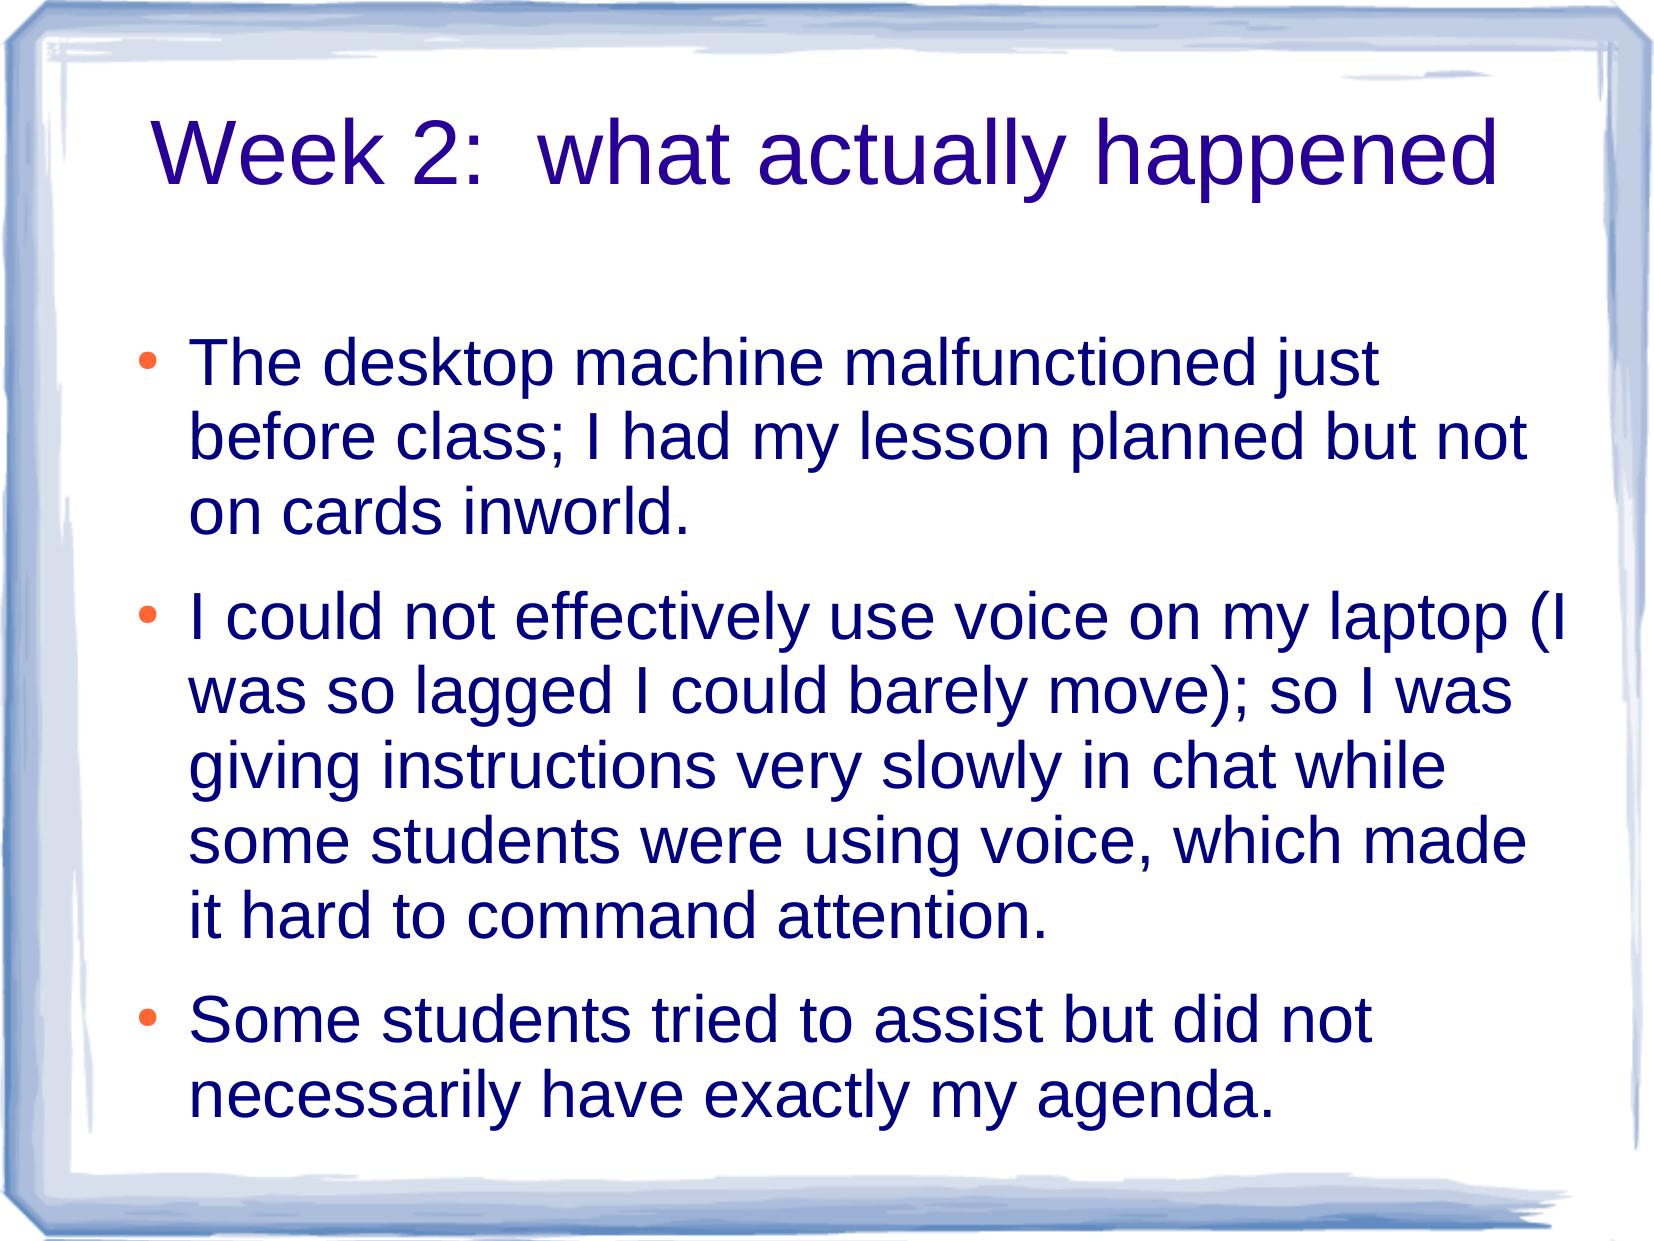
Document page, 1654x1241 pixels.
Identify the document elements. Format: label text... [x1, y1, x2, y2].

picture [0, 0, 1654, 1241]
list The desktop machine malfunctioned just before class; I had my lesson planned but not on cards inworld. I could not effectively use voice on my laptop (I was so lagged I could barely move); so I was giving instructions very slowly in chat while some students were using voice, which made it hard to command attention. Some students tried to assist but did not necessarily have exactly my agenda. [118, 324, 1571, 1132]
title Week 2: what actually happened [82, 56, 1571, 250]
